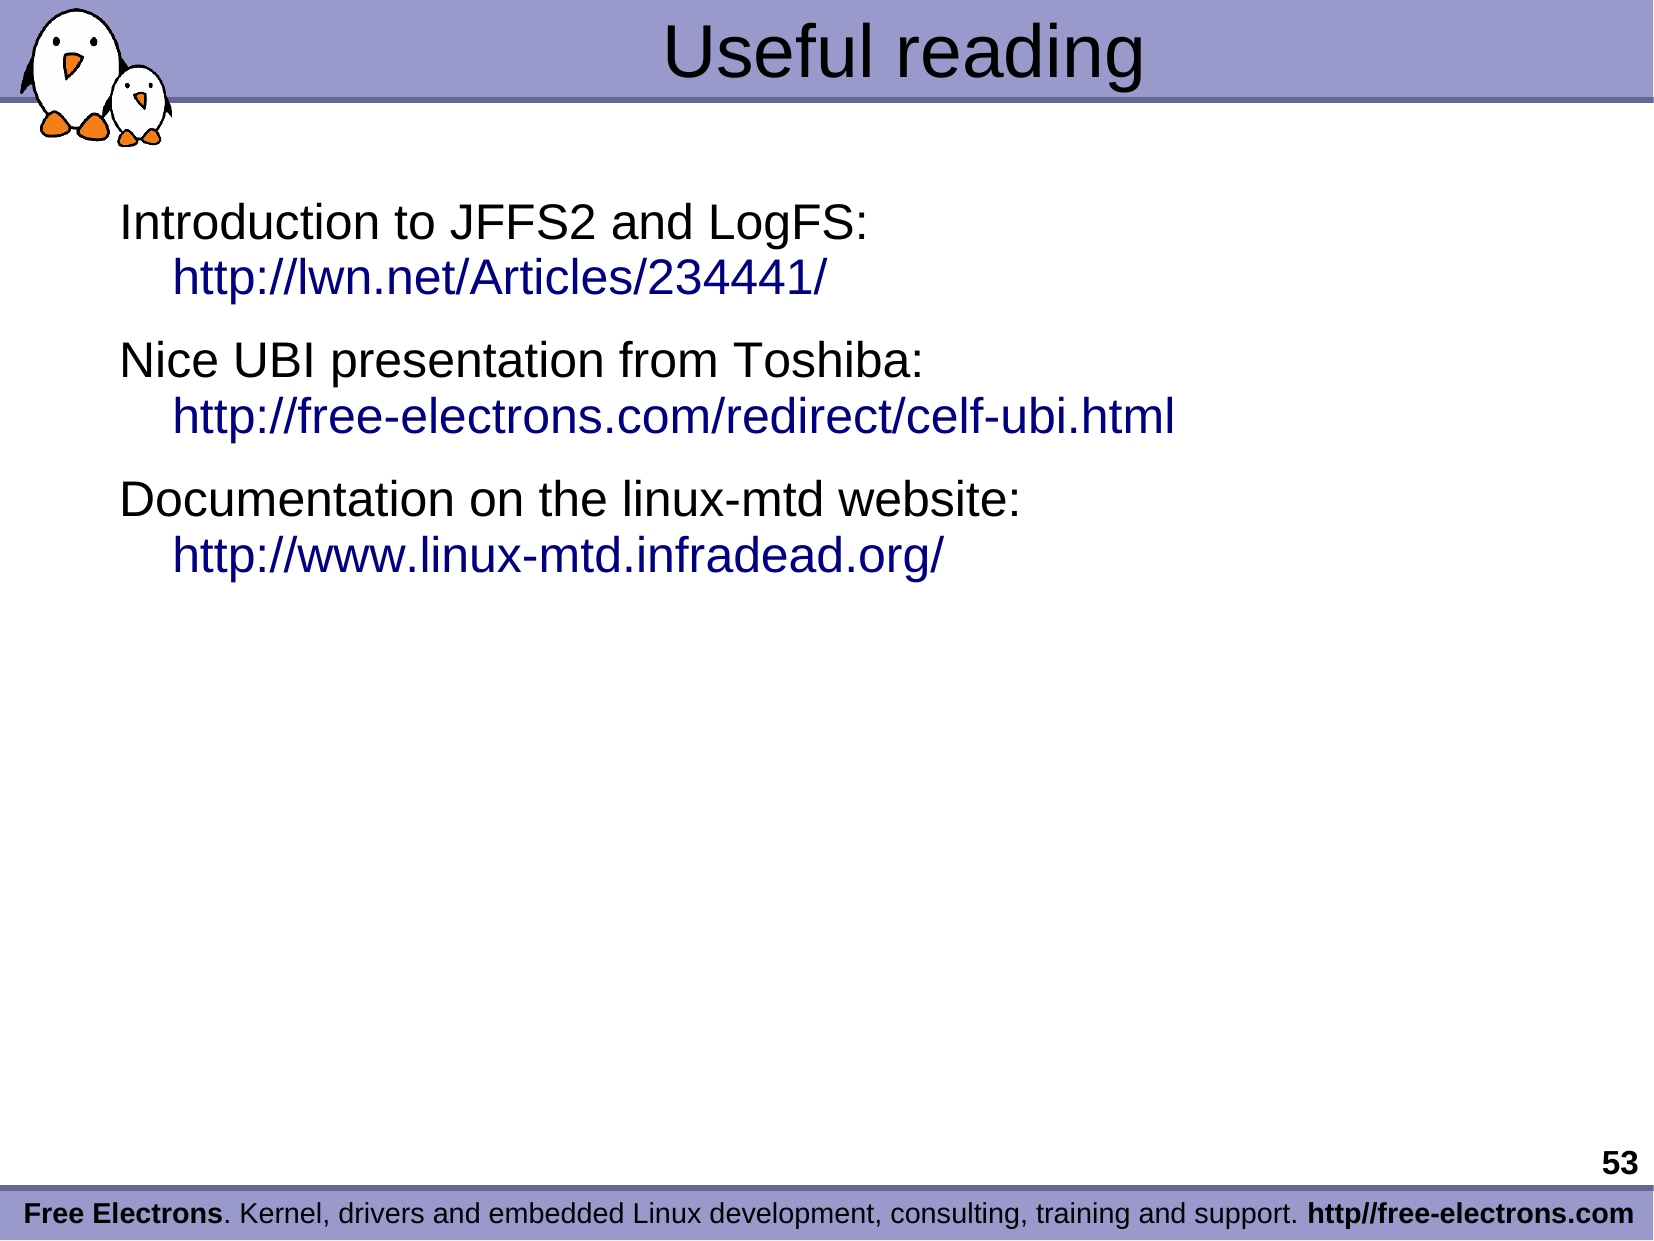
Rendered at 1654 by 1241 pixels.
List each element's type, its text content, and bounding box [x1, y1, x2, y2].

list Introduction to JFFS2 and LogFS: http://lwn.net/Articles/234441/ Nice UBI presentation from Toshiba: http://free-electrons.com/redirect/celf-ubi.html Documentation on the linux-mtd website: http://www.linux-mtd.infradead.org/ [101, 193, 1564, 779]
title Useful reading [178, 4, 1631, 98]
picture [20, 8, 172, 147]
